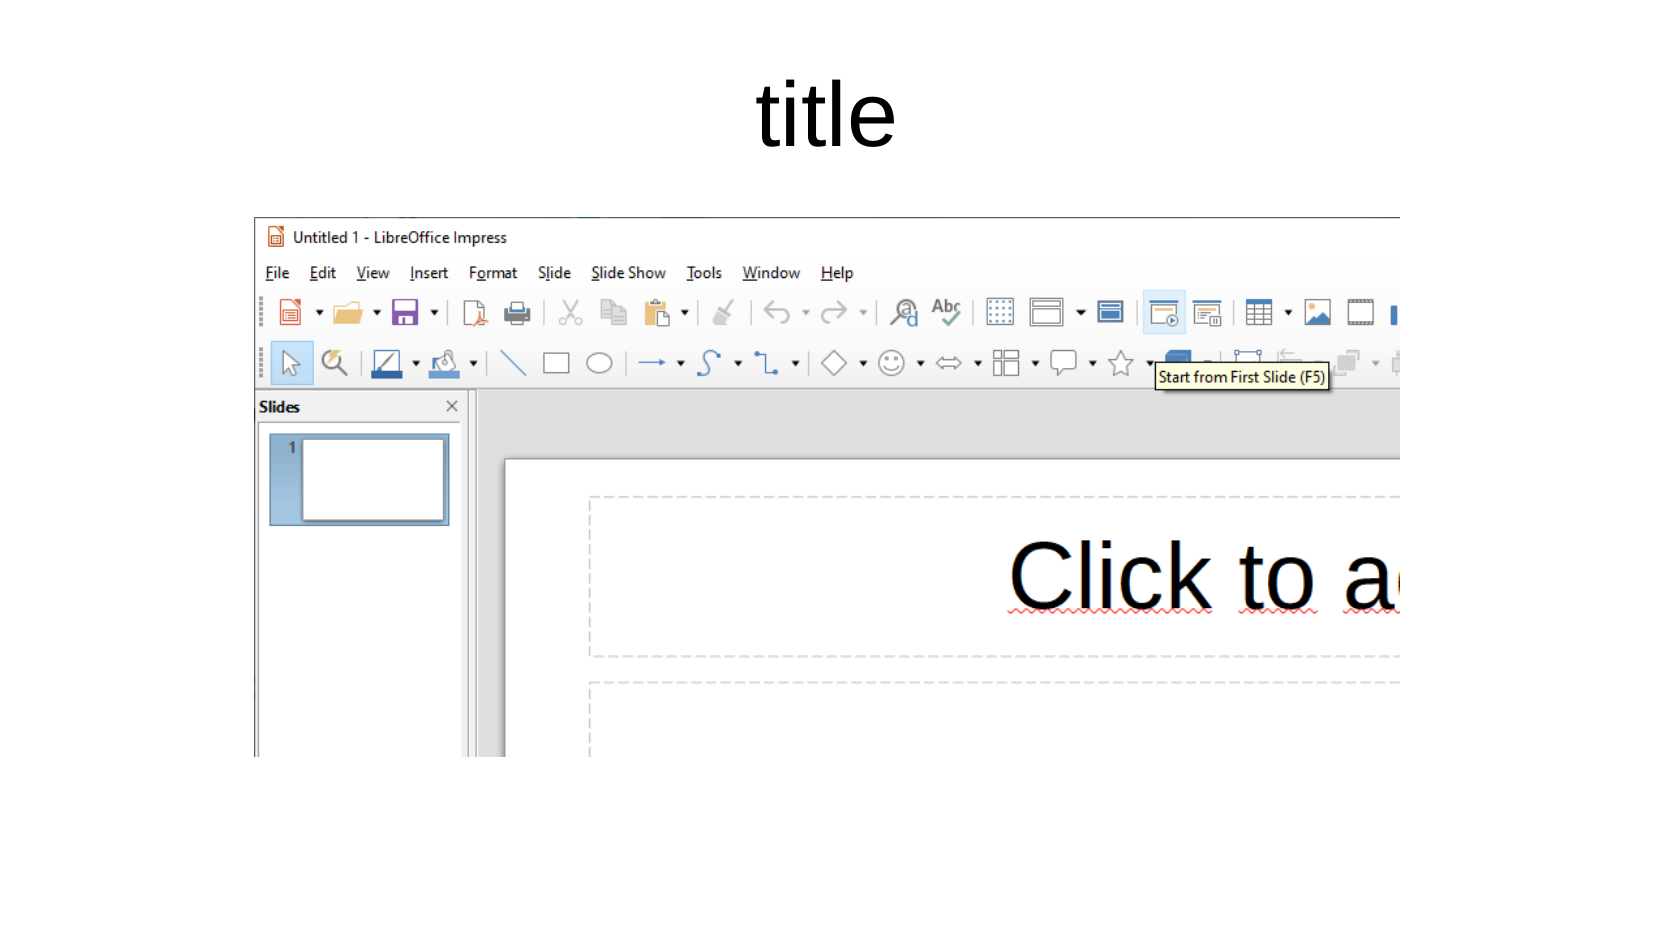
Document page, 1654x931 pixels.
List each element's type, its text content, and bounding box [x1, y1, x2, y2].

title title [82, 37, 1571, 193]
picture [254, 217, 1400, 758]
